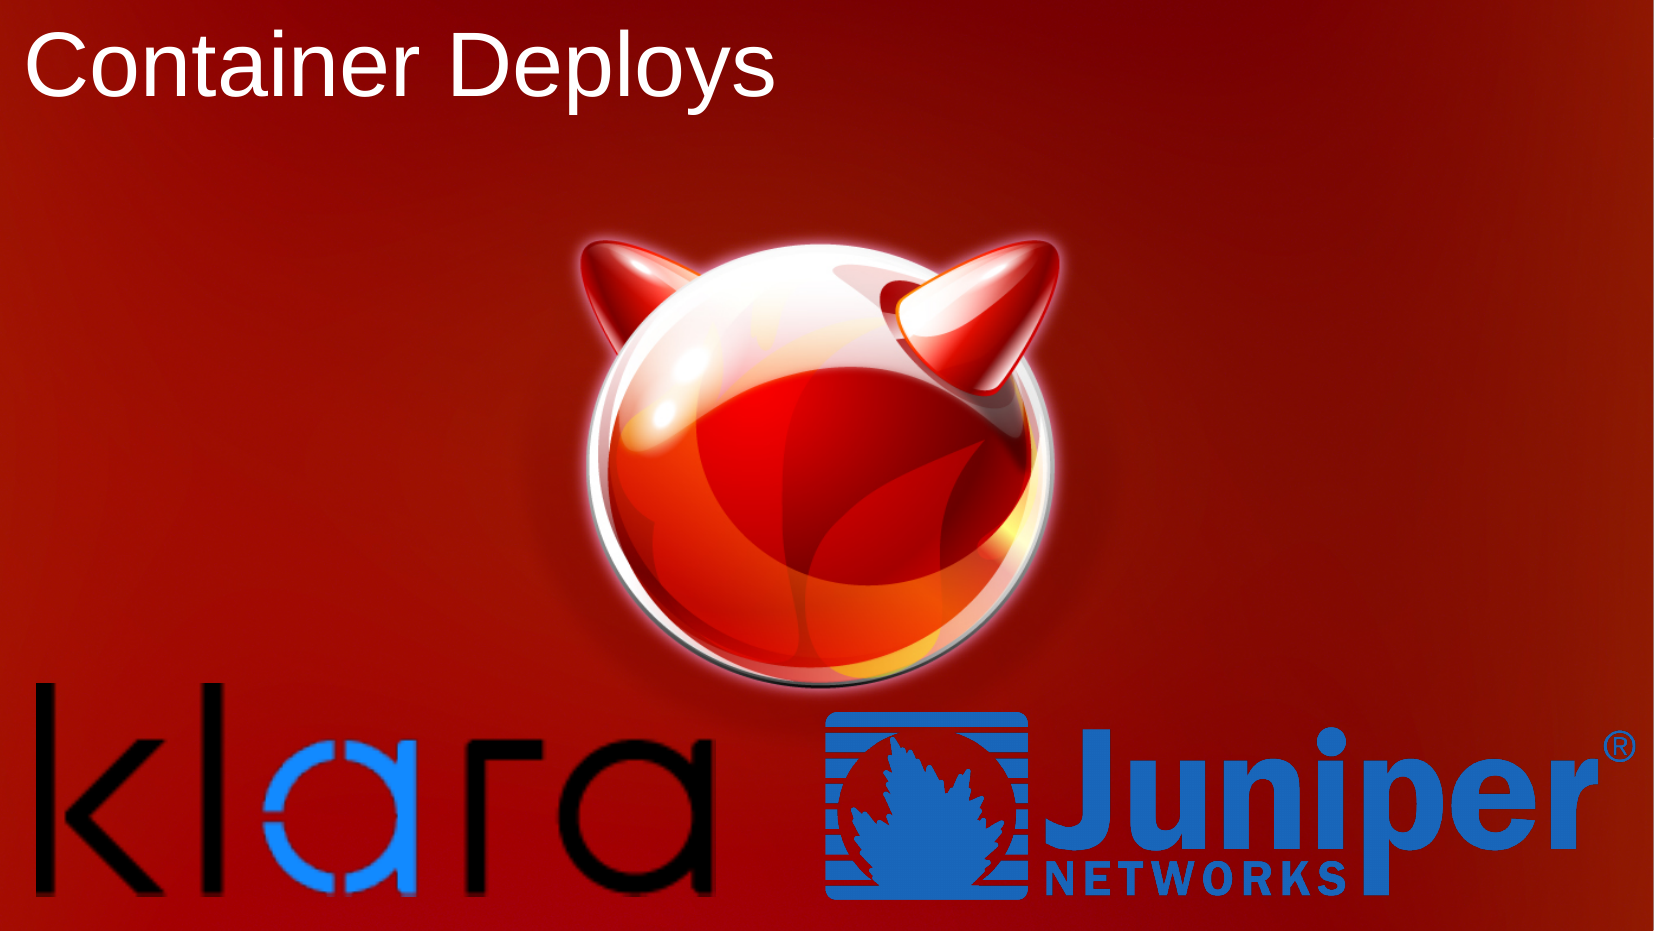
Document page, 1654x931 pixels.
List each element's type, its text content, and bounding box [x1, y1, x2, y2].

list [0, 255, 727, 526]
title Container Deploys [23, 11, 1589, 119]
picture [0, 0, 1654, 931]
